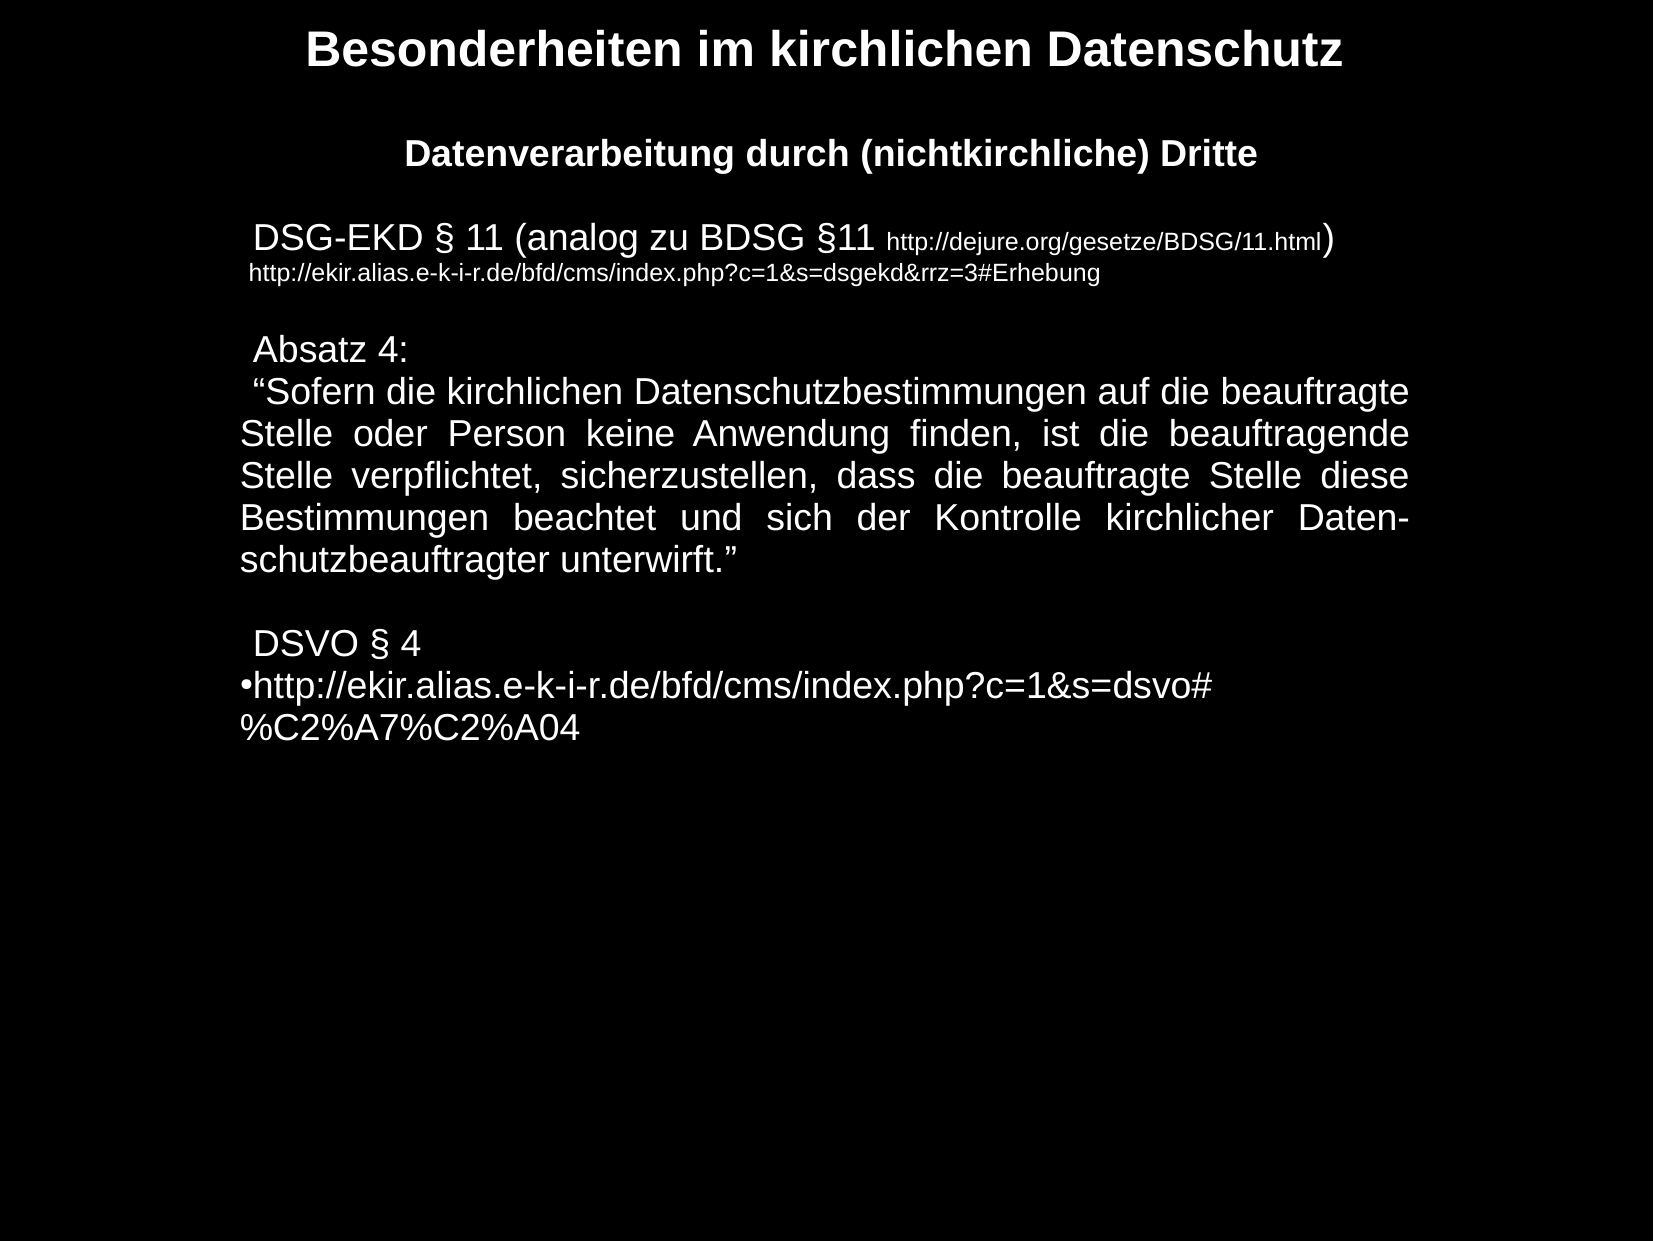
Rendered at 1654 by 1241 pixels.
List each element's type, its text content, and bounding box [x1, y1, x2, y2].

text_box Besonderheiten im kirchlichen Datenschutz Datenverarbeitung durch (nichtkirchliche) Dritte DSG-EKD § 11 (analog zu BDSG §11 http://dejure.org/gesetze/BDSG/11.html) http://ekir.alias.e-k-i-r.de/bfd/cms/index.php?c=1&s=dsgekd&rrz=3#Erhebung Absatz 4: “Sofern die kirchlichen Datenschutzbestimmungen auf die beauftragte Stelle oder Person keine Anwendung finden, ist die beauftragende Stelle verpflichtet, sicherzustellen, dass die beauftragte Stelle diese Bestimmungen beachtet und sich der Kontrolle kirchlicher Daten-schutzbeauftragter unterwirft.” DSVO § 4 http://ekir.alias.e-k-i-r.de/bfd/cms/index.php?c=1&s=dsvo#%C2%A7%C2%A04 [225, 13, 1426, 756]
